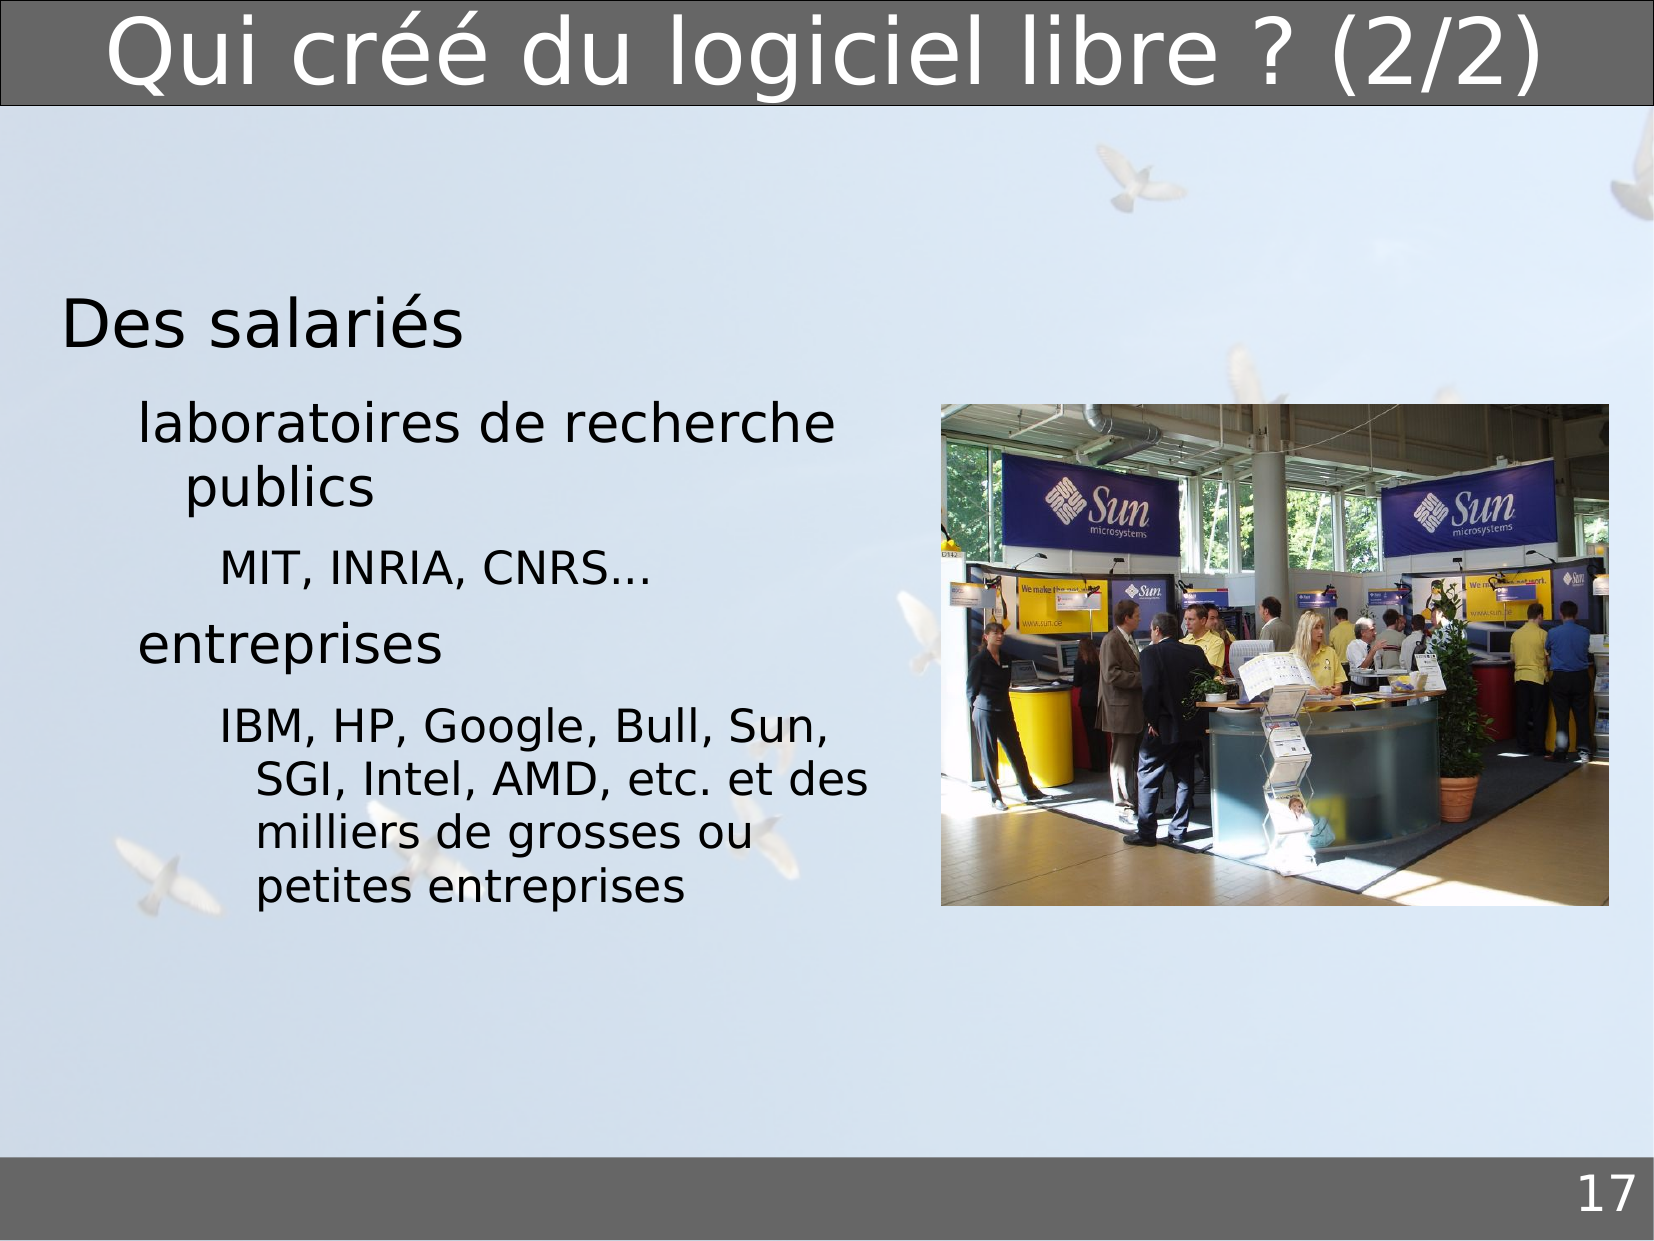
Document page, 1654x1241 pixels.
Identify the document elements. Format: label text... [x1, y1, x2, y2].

picture [941, 404, 1609, 906]
list Des salariés laboratoires de recherche publics MIT, INRIA, CNRS... entreprises IBM, HP, Google, Bull, Sun, SGI, Intel, AMD, etc. et des milliers de grosses ou petites entreprises [42, 285, 881, 982]
title Qui créé du logiciel libre ? (2/2) [0, 0, 1654, 107]
